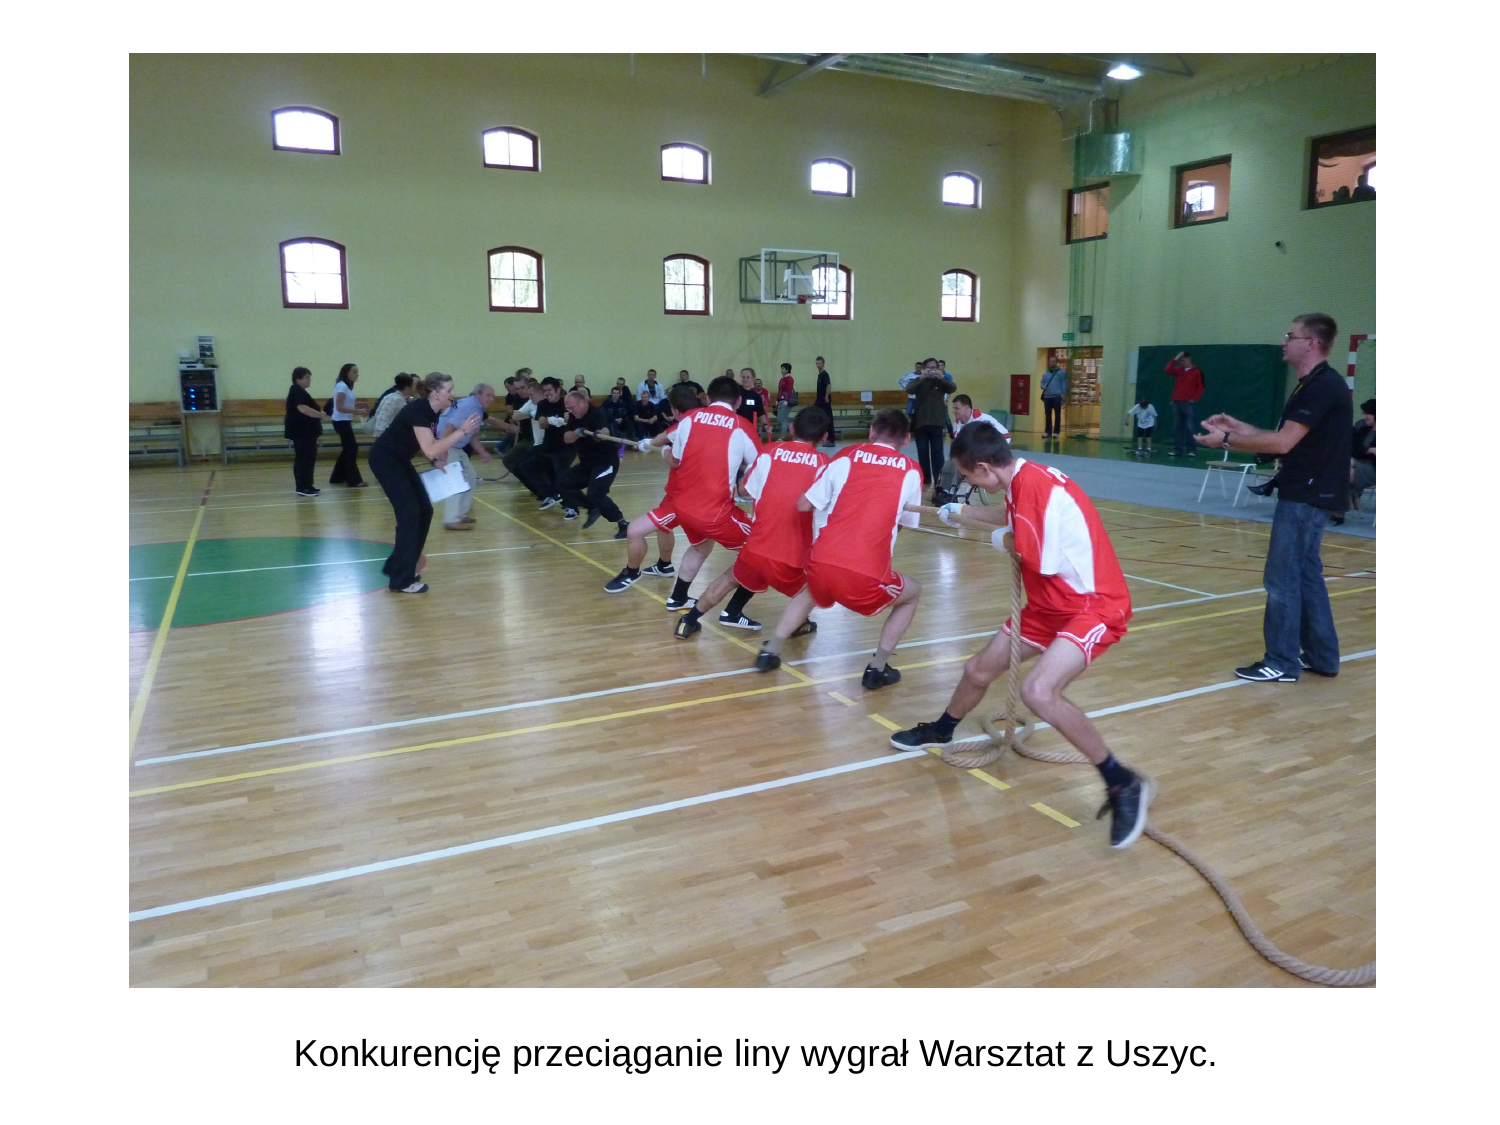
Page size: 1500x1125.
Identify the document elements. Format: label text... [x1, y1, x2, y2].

picture [129, 53, 1376, 988]
text_box Konkurencję przeciąganie liny wygrał Warsztat z Uszyc. [88, 1021, 1424, 1082]
